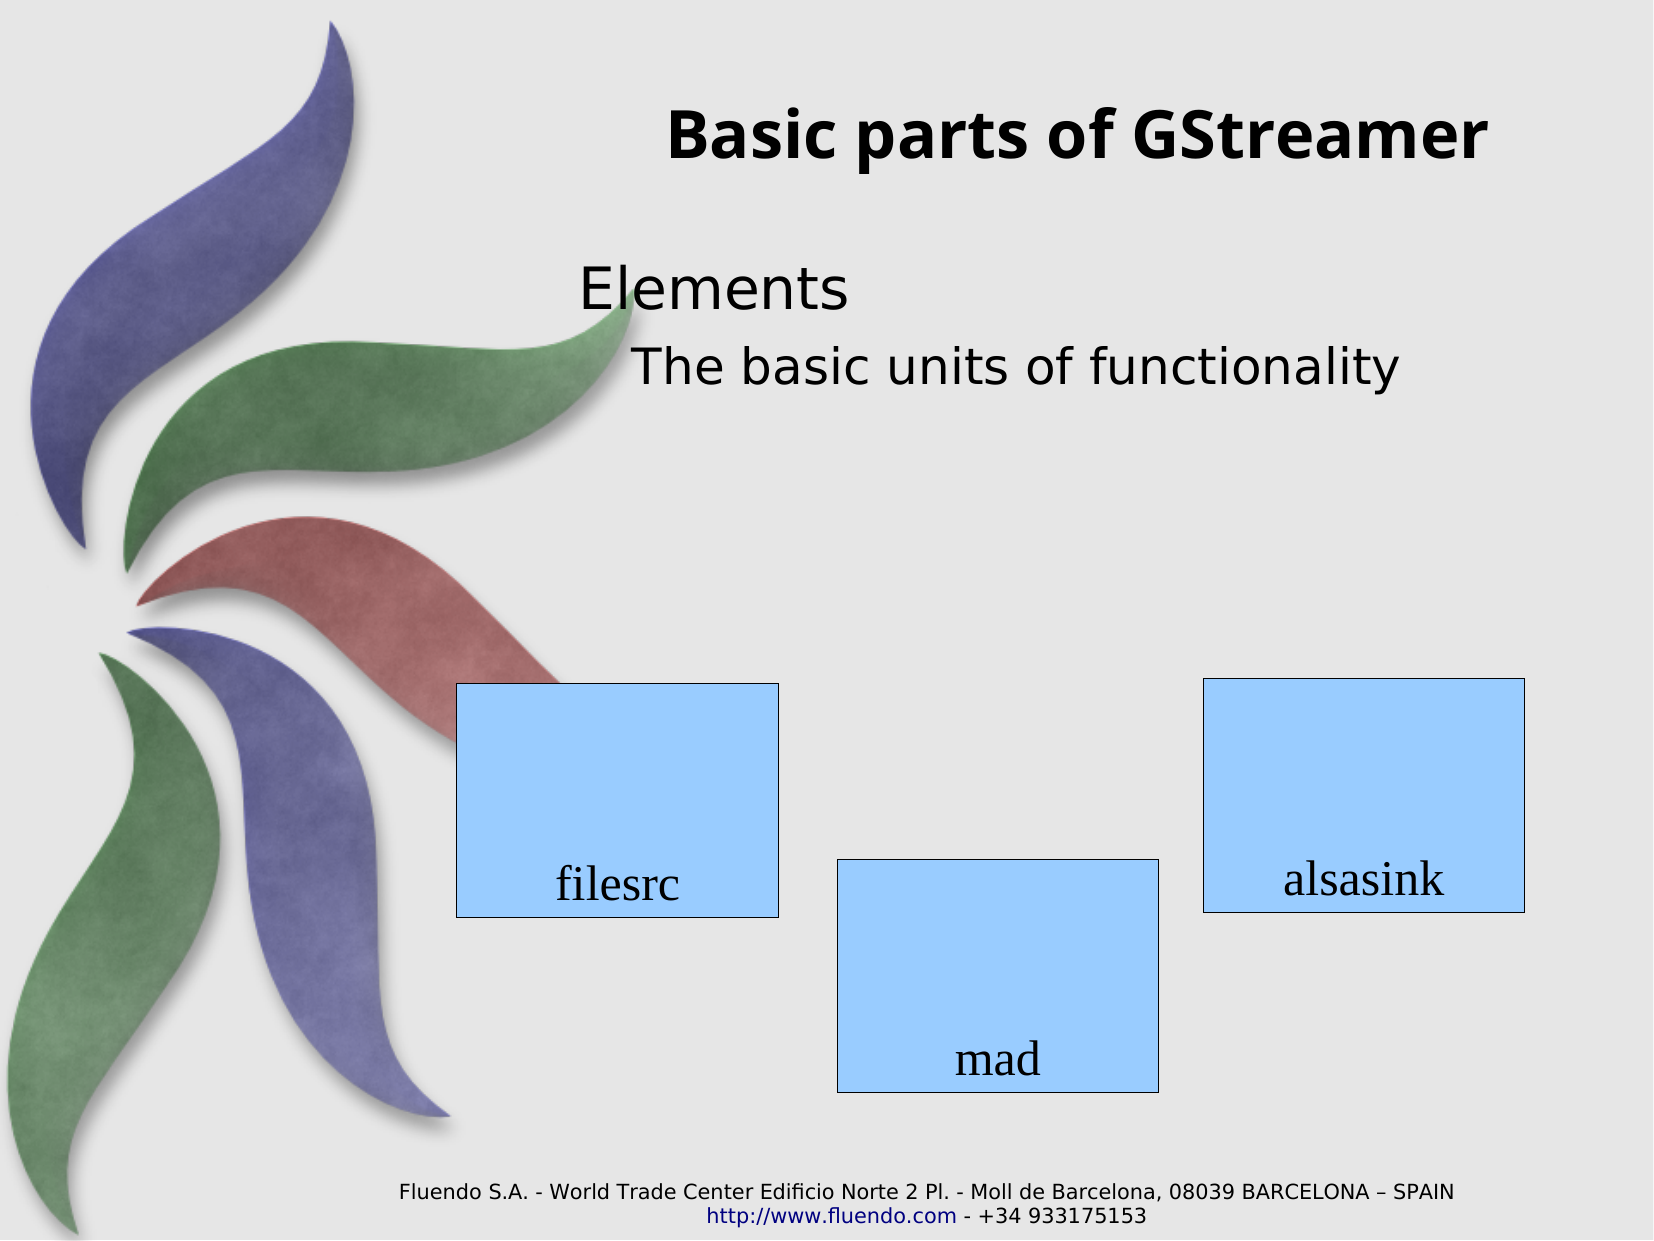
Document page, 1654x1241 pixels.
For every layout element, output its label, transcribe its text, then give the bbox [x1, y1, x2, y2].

picture [0, 0, 711, 1241]
list Elements The basic units of functionality [561, 236, 1595, 591]
text_box filesrc [456, 683, 779, 918]
text_box mad [837, 859, 1159, 1093]
text_box alsasink [1203, 678, 1525, 913]
title Basic parts of GStreamer [561, 59, 1595, 207]
